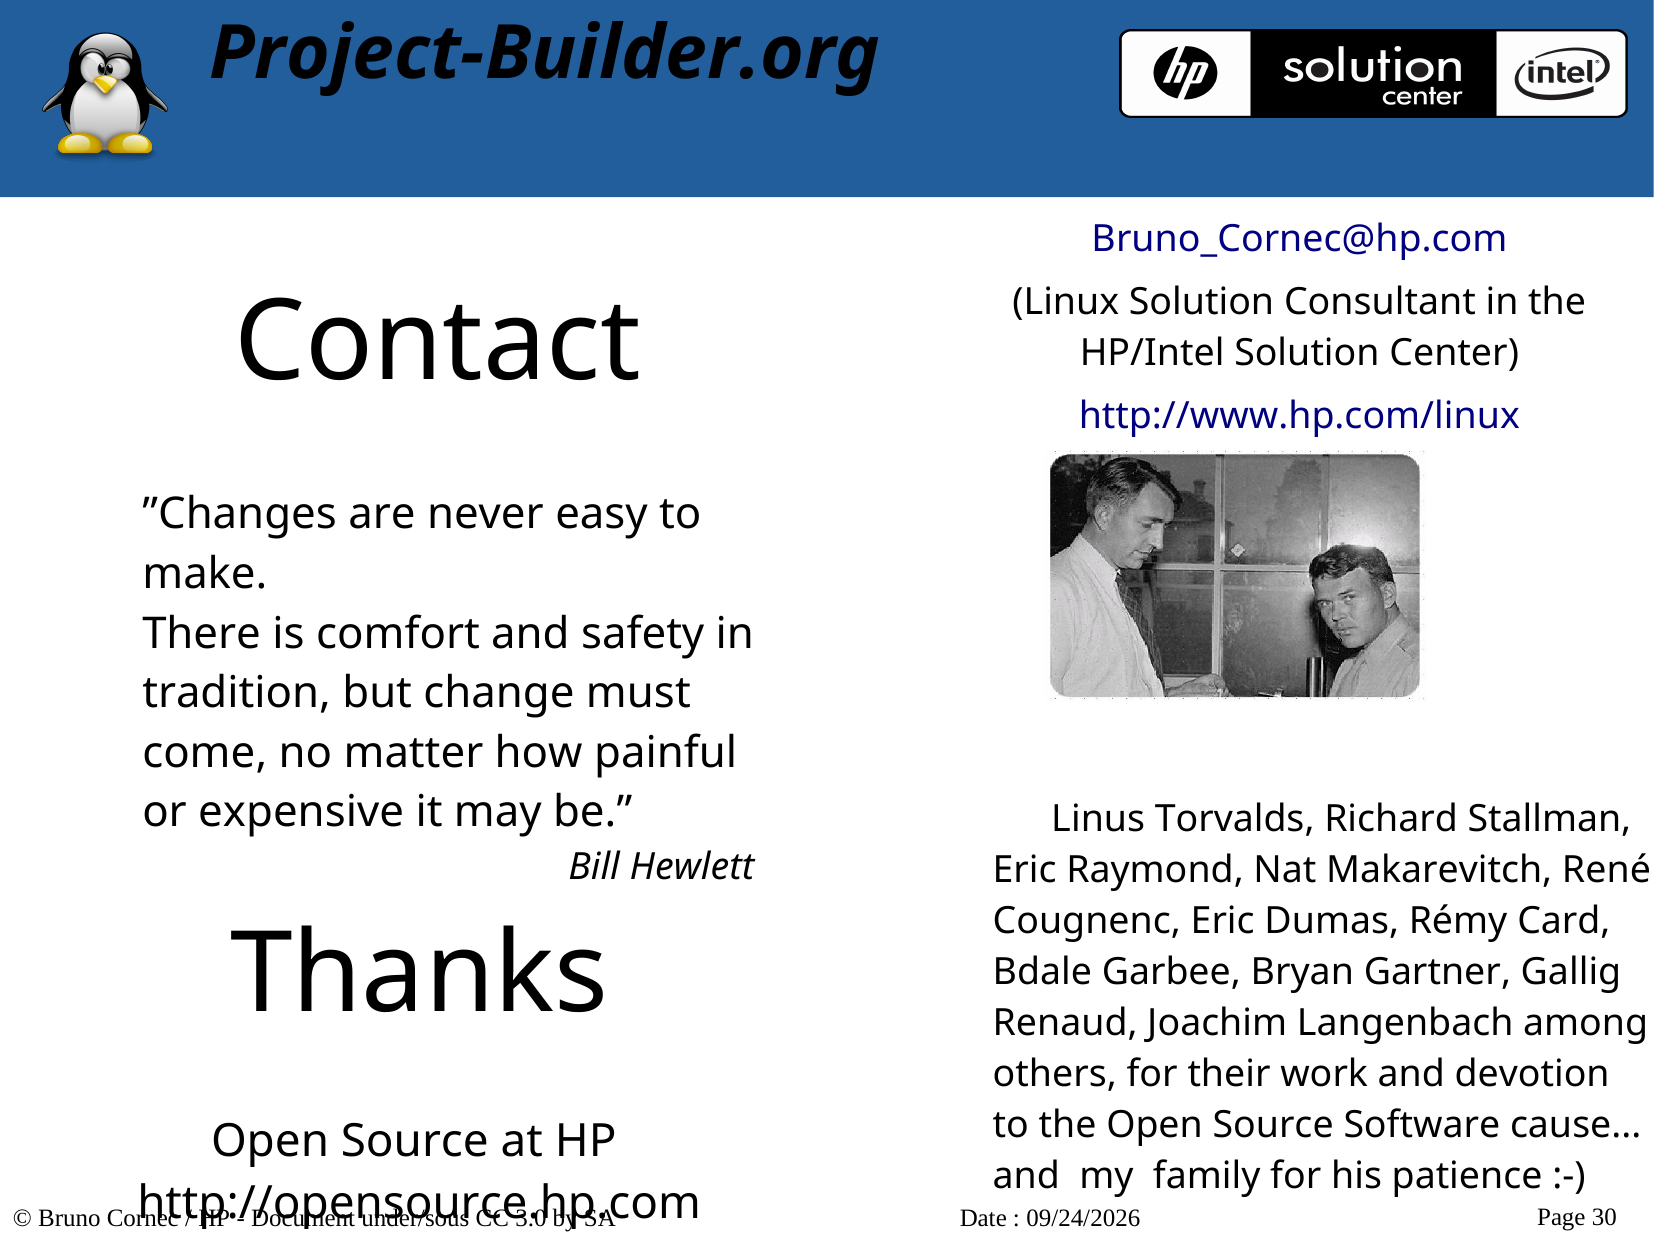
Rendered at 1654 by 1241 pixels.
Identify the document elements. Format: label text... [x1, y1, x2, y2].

picture [1119, 29, 1628, 118]
picture [1043, 450, 1427, 702]
text_box ”Changes are never easy to make. There is comfort and safety in tradition, but change must come, no matter how painful or expensive it may be.” Bill Hewlett [65, 482, 783, 856]
text_box Contact [234, 259, 655, 399]
list Bruno_Cornec@hp.com (Linux Solution Consultant in the HP/Intel Solution Center) http://www.hp.com/linux Linus Torvalds, Richard Stallman, Eric Raymond, Nat Makarevitch, René Cougnenc, Eric Dumas, Rémy Card, Bdale Garbee, Bryan Gartner, Gallig Renaud, Joachim Langenbach among others, for their work and devotion to the Open Source Software cause... and my family for his patience :-) [862, 211, 1654, 1189]
text_box Thanks Open Source at HP http://opensource.hp.com [137, 891, 670, 1183]
picture [42, 29, 168, 167]
